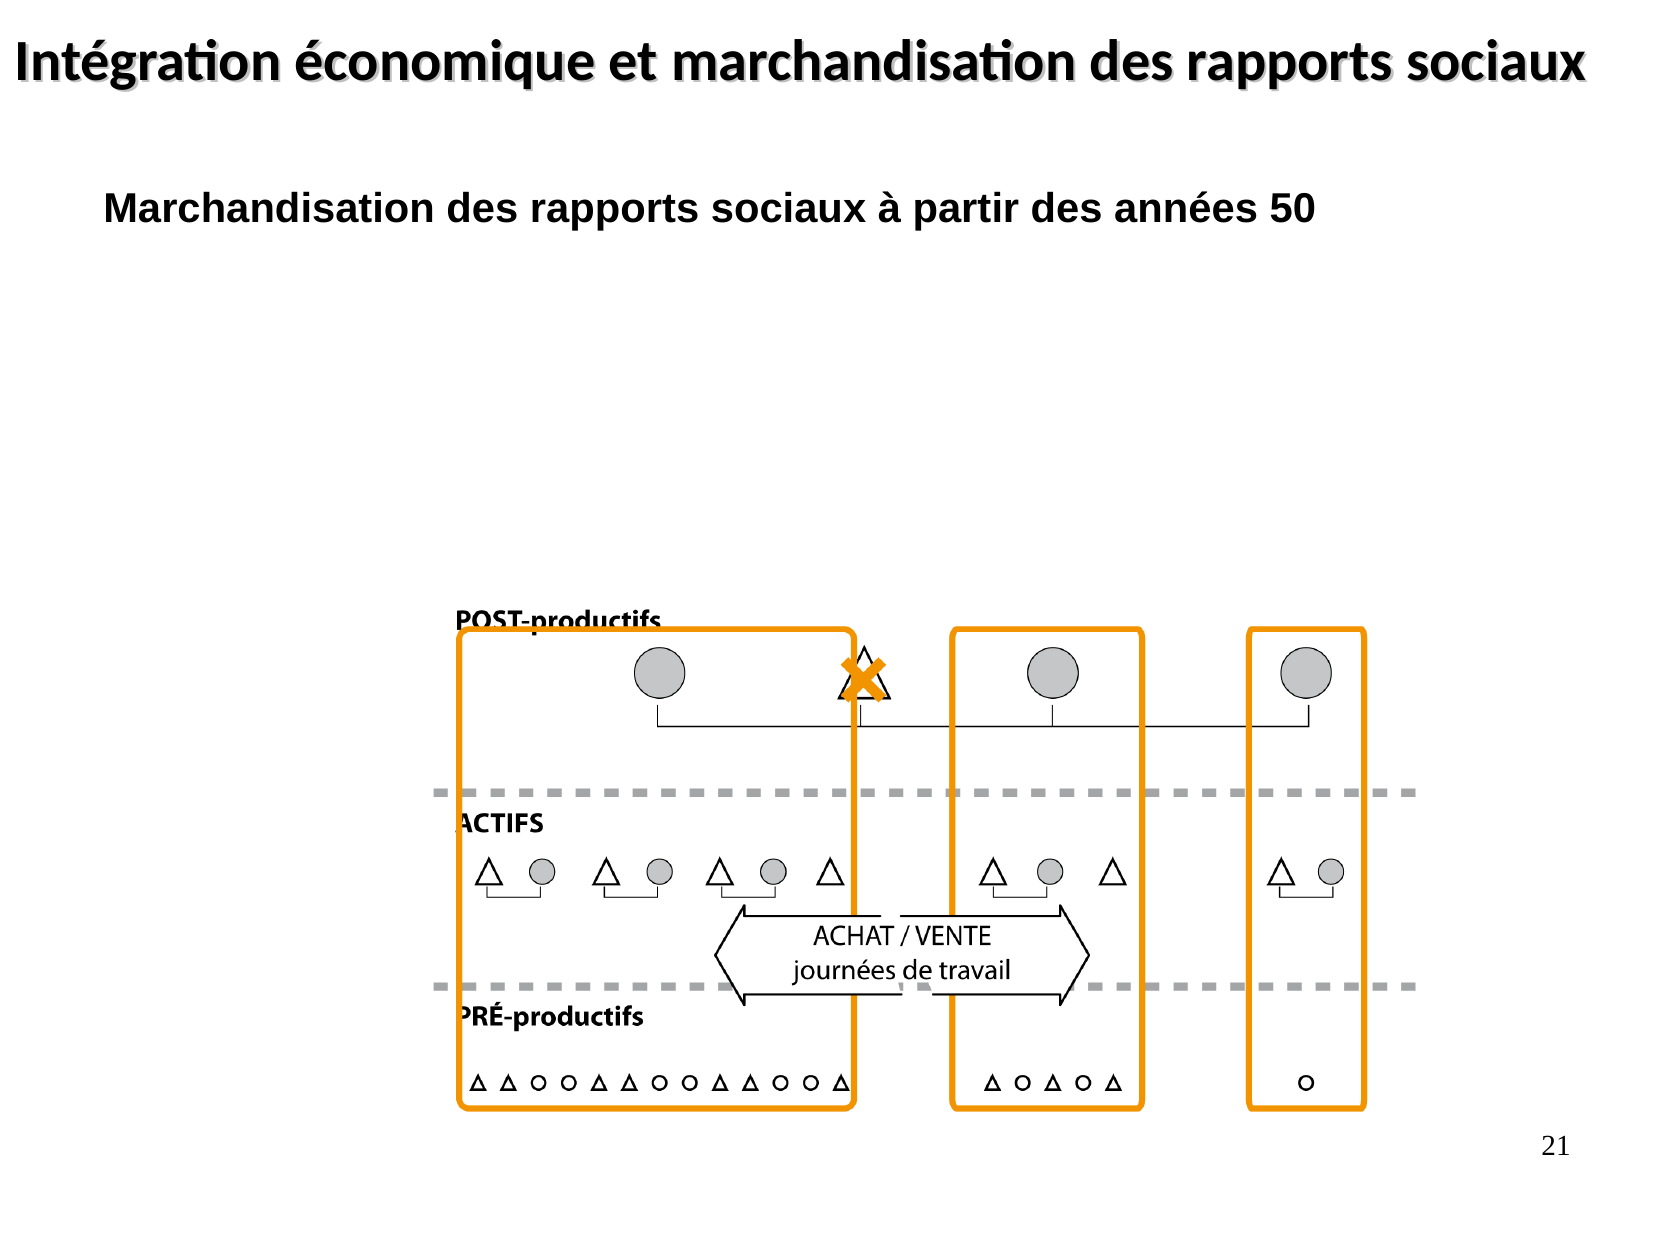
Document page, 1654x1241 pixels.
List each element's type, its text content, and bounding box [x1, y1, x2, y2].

text_box Intégration économique et marchandisation des rapports sociaux [0, 0, 1654, 87]
picture [0, 543, 1654, 1119]
text_box Marchandisation des rapports sociaux à partir des années 50 [88, 177, 1332, 240]
